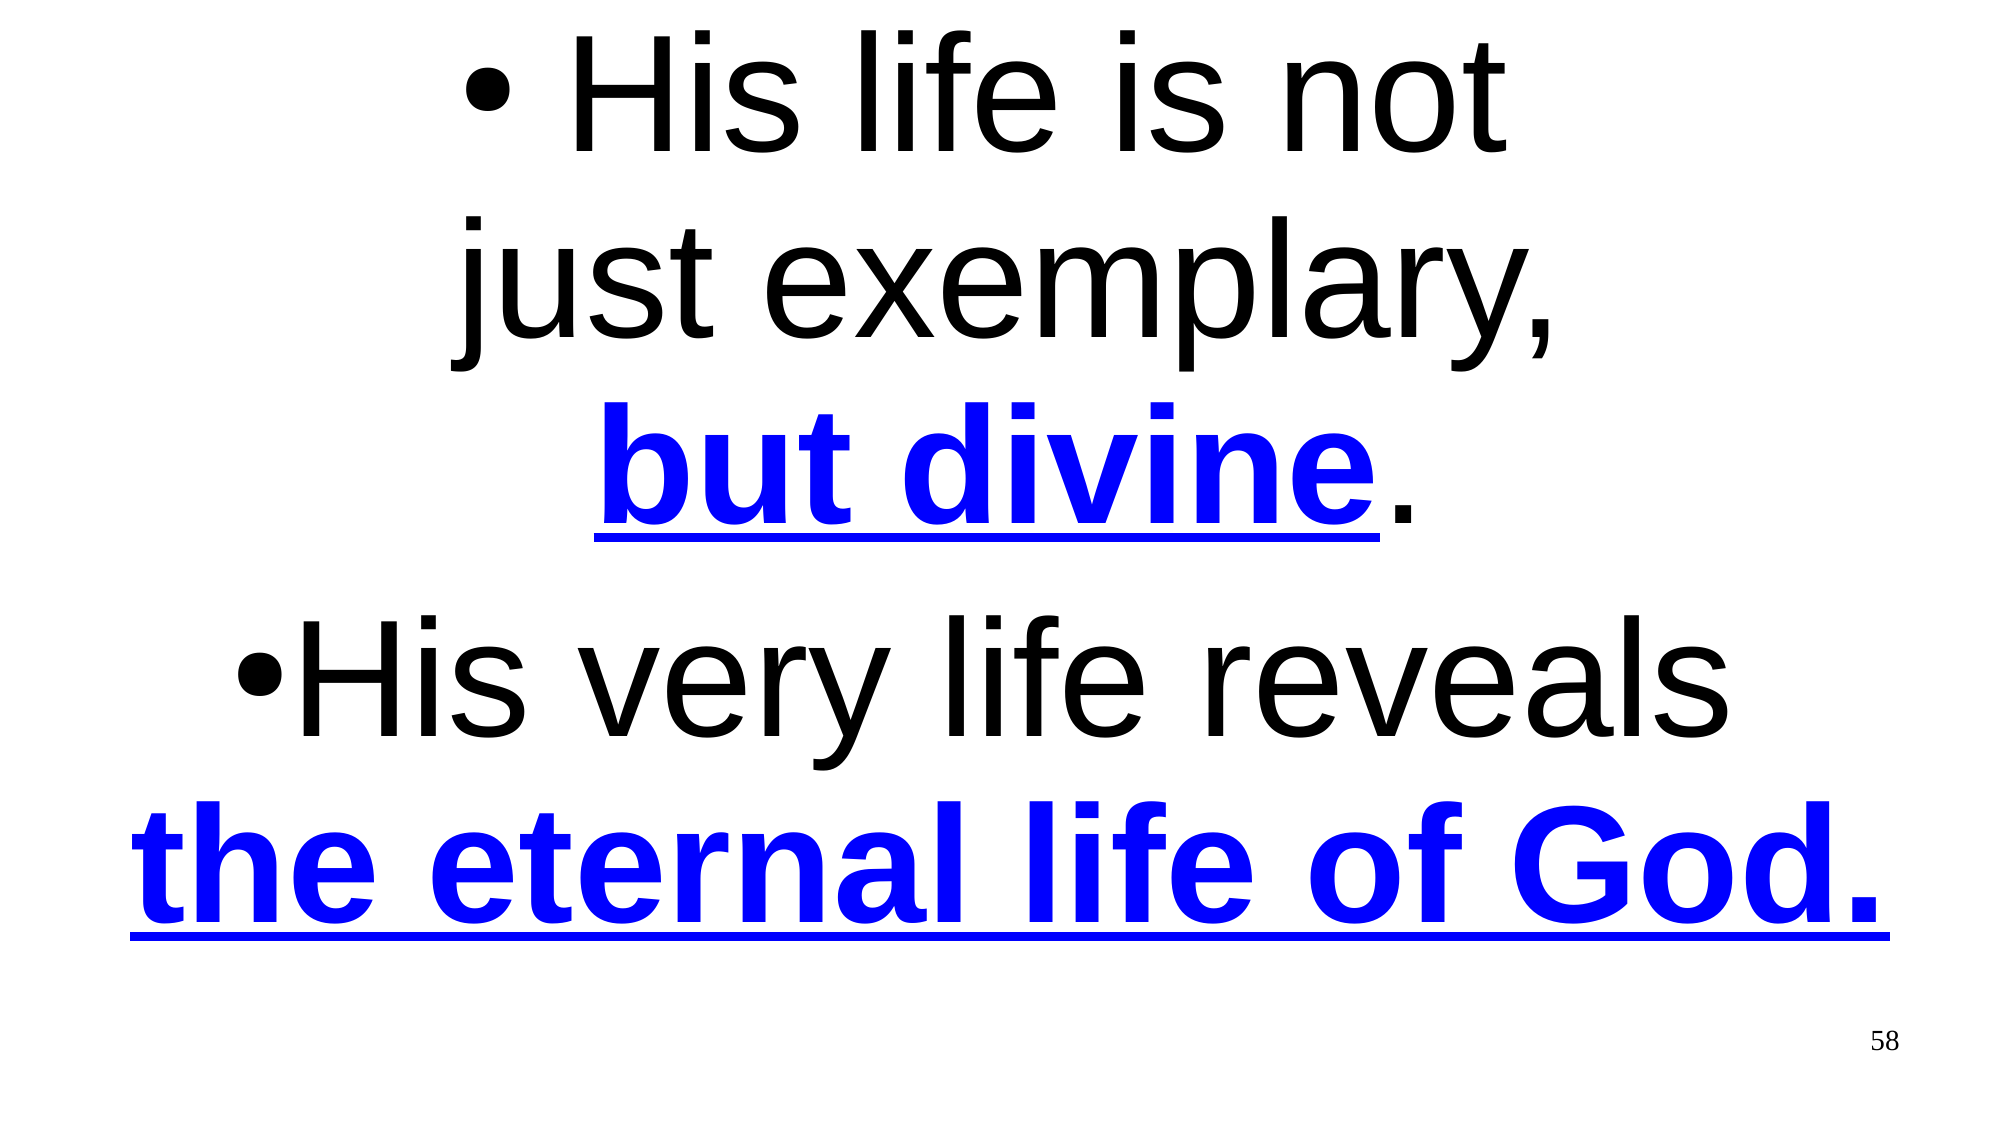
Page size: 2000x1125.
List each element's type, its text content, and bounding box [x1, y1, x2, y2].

list His life is not just exemplary, but divine. His very life reveals the eternal life of God. [0, 0, 1996, 1123]
